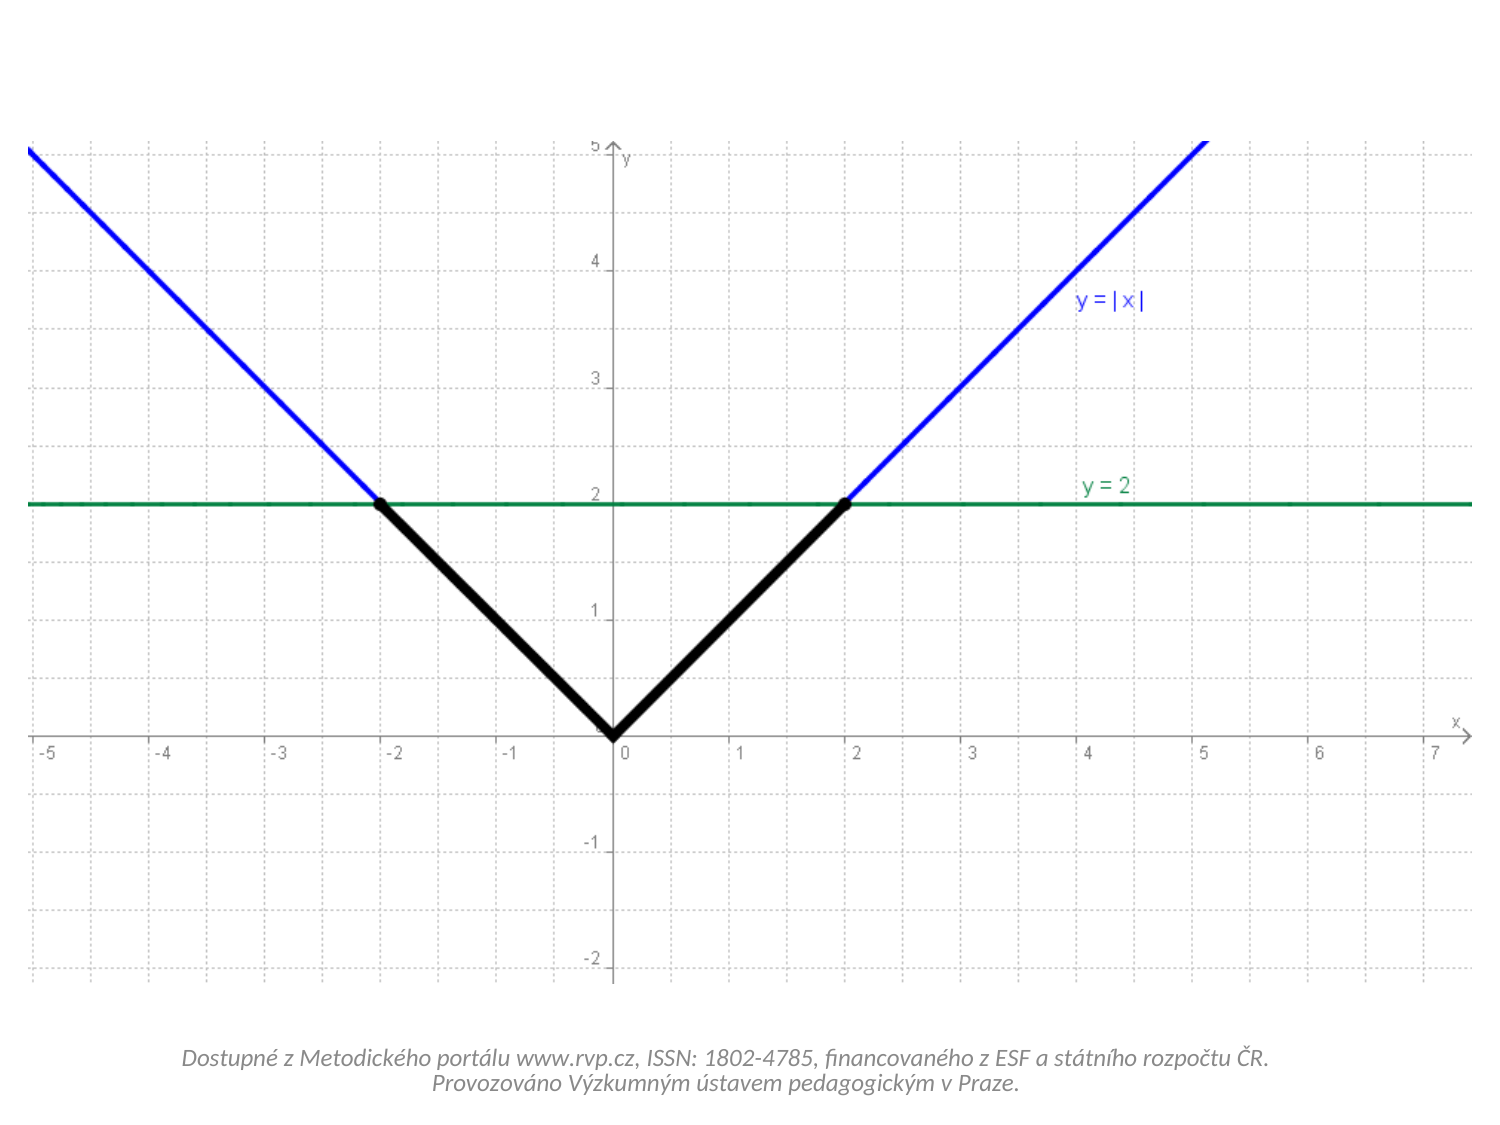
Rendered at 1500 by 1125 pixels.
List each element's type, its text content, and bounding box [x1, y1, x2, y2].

picture [28, 141, 1472, 984]
text_box Dostupné z Metodického portálu www.rvp.cz, ISSN: 1802-4785, financovaného z ESF a státního rozpočtu ČR. Provozováno Výzkumným ústavem pedagogickým v Praze. [105, 1042, 1348, 1103]
